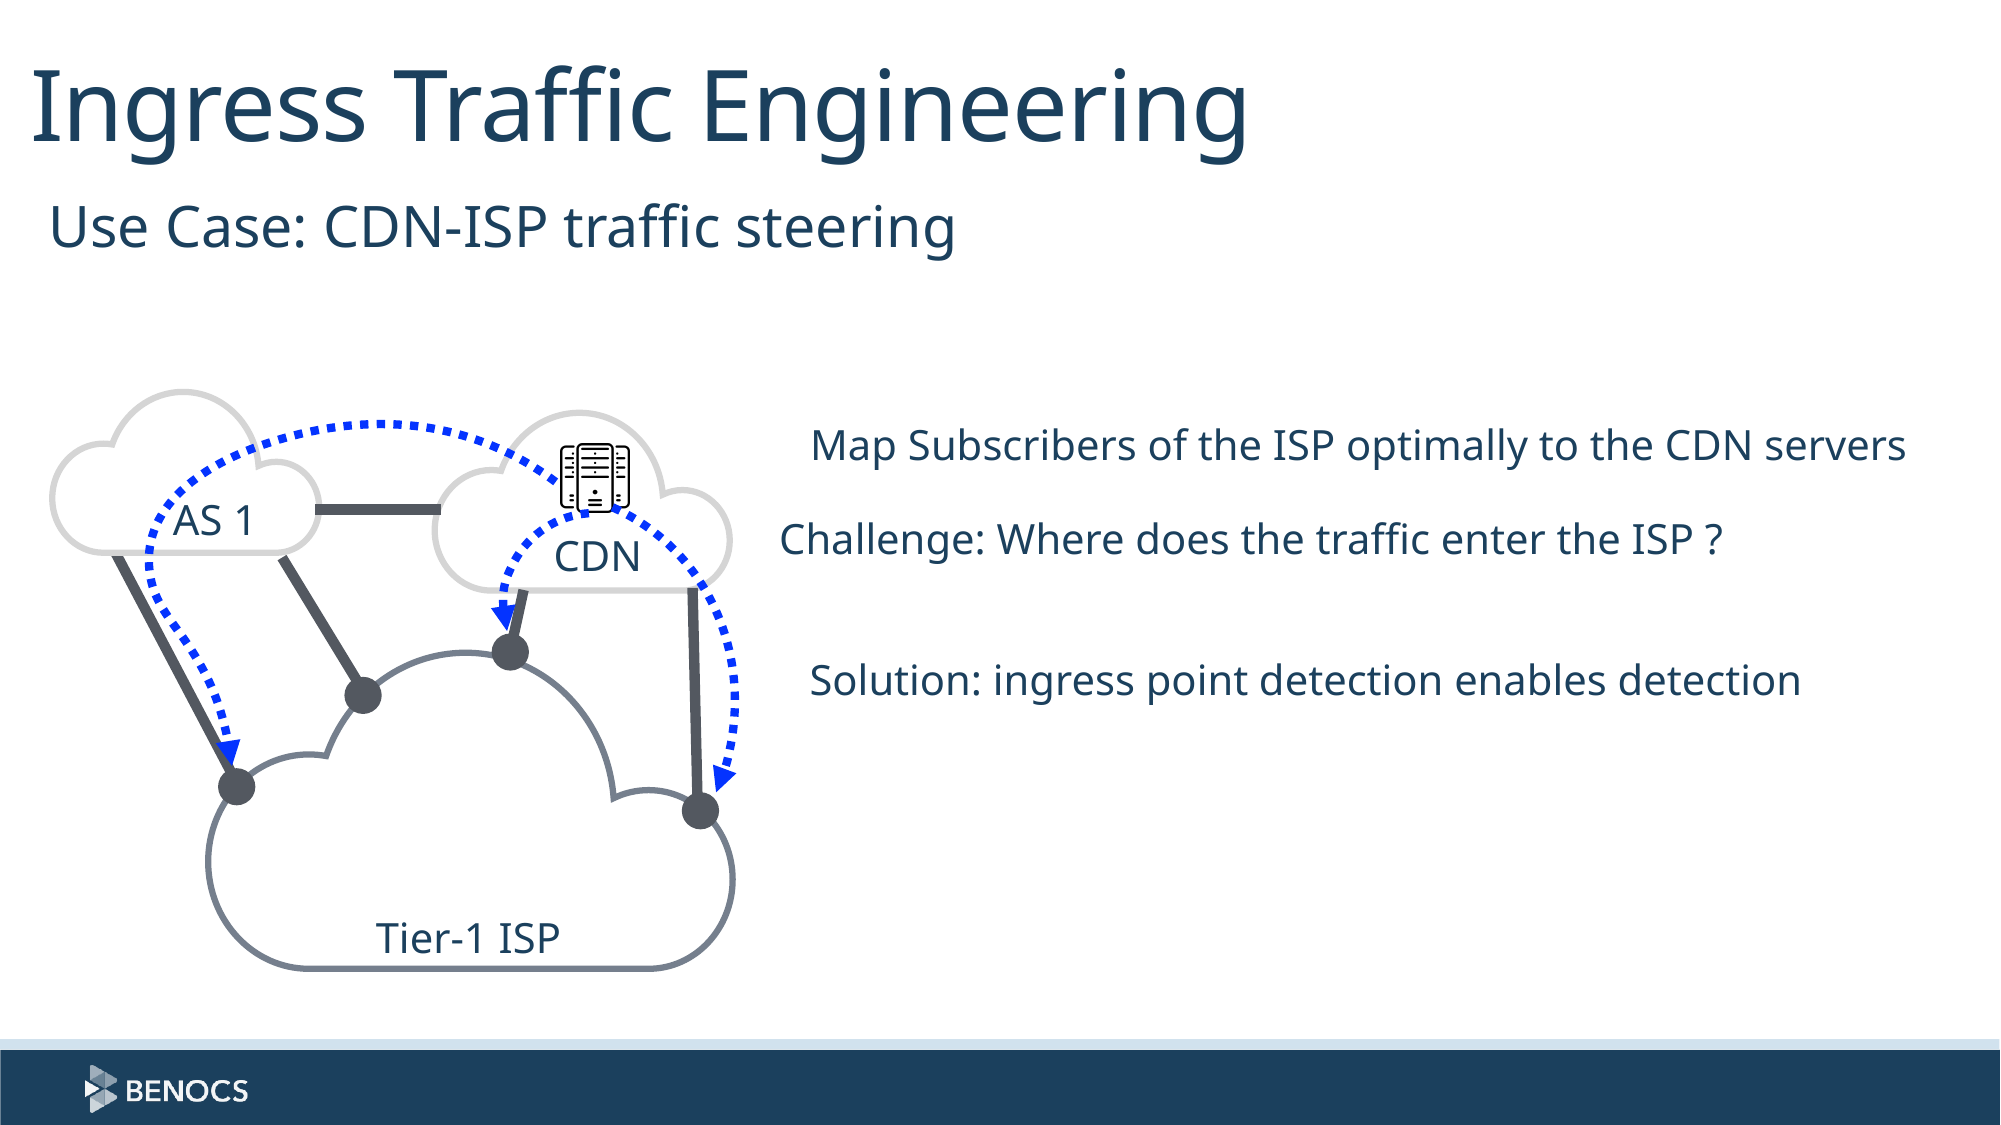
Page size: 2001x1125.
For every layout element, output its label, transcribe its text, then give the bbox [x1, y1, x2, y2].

text_box [681, 792, 720, 830]
text_box CDN [549, 525, 647, 585]
list Use Case: CDN-ISP traffic steering [0, 191, 1803, 273]
picture [84, 1063, 248, 1114]
text_box [218, 768, 256, 806]
text_box Map Subscribers of the ISP optimally to the CDN servers [805, 414, 1912, 474]
text_box [344, 676, 382, 714]
text_box Solution: ingress point detection enables detection [805, 649, 1808, 708]
text_box Tier-1 ISP [371, 907, 566, 967]
title Ingress Traffic Engineering [0, 52, 1803, 191]
text_box AS 1 [168, 489, 262, 549]
text_box [491, 633, 529, 671]
picture [560, 443, 630, 513]
text_box Challenge: Where does the traffic enter the ISP ? [771, 509, 1805, 566]
